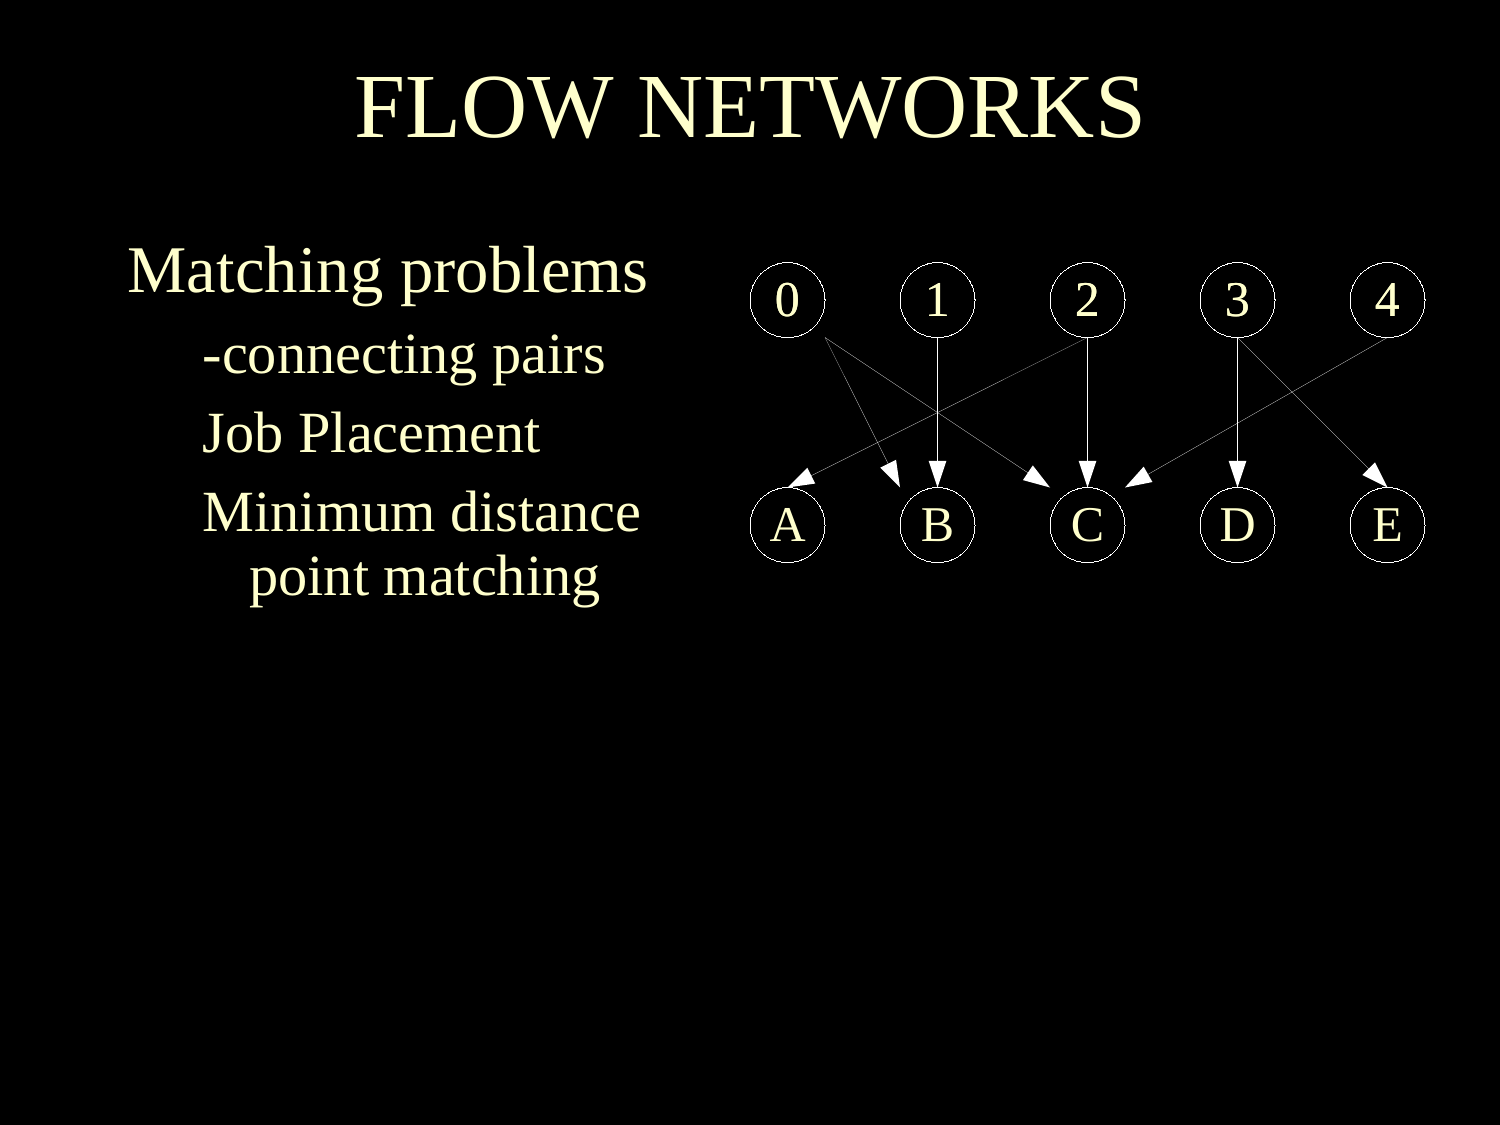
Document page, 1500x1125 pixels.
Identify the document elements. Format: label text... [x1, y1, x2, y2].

text_box 1 [900, 262, 976, 338]
text_box A [750, 487, 826, 563]
text_box D [1200, 487, 1276, 563]
text_box 4 [1350, 262, 1426, 338]
text_box 3 [1200, 262, 1276, 338]
text_box E [1350, 487, 1426, 563]
list Matching problems -connecting pairs Job Placement Minimum distance point matching [112, 224, 713, 1083]
text_box B [900, 487, 976, 563]
title FLOW NETWORKS [22, 47, 1480, 165]
text_box 0 [750, 262, 826, 338]
text_box 2 [1050, 262, 1126, 338]
text_box C [1050, 487, 1126, 563]
